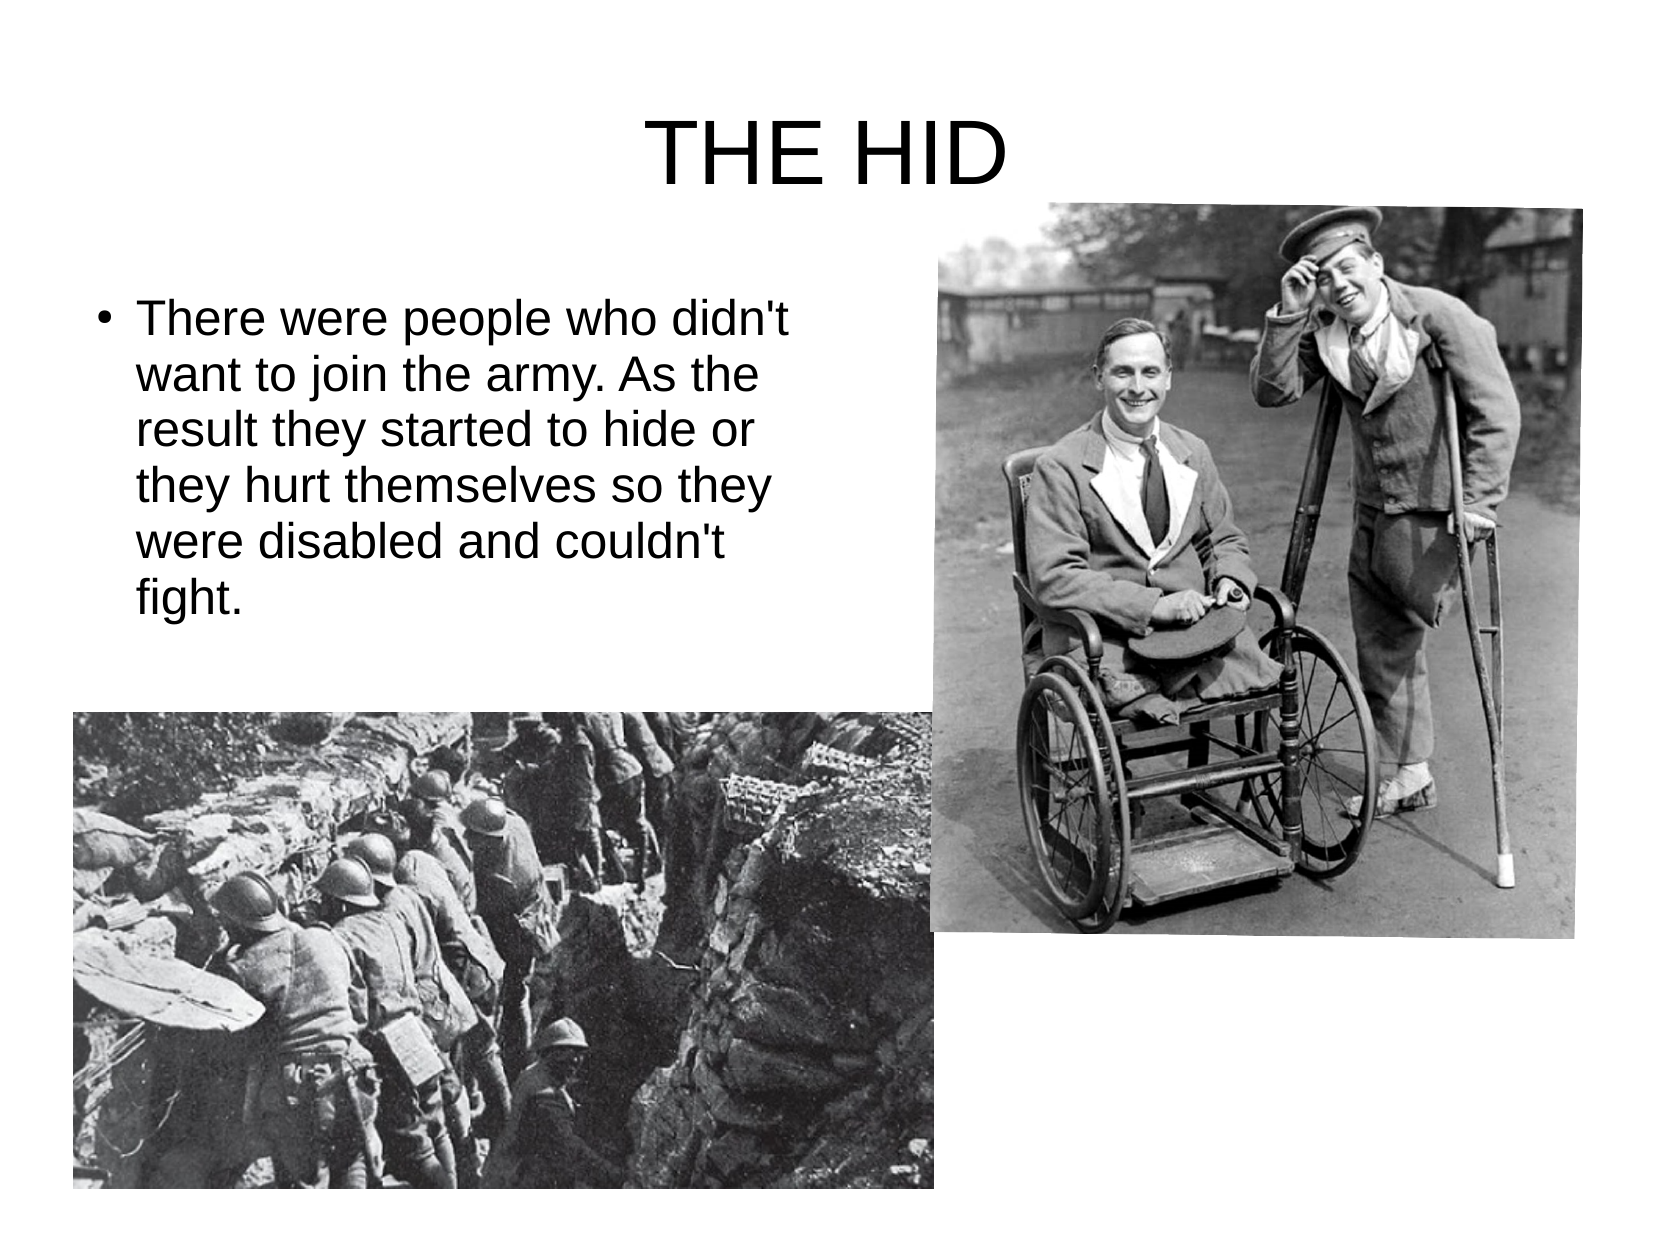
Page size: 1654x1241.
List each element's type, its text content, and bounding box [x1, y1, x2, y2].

title THE HID [82, 49, 1571, 257]
picture [73, 200, 1583, 1189]
list There were people who didn't want to join the army. As the result they started to hide or they hurt themselves so they were disabled and couldn't fight. [82, 290, 809, 634]
